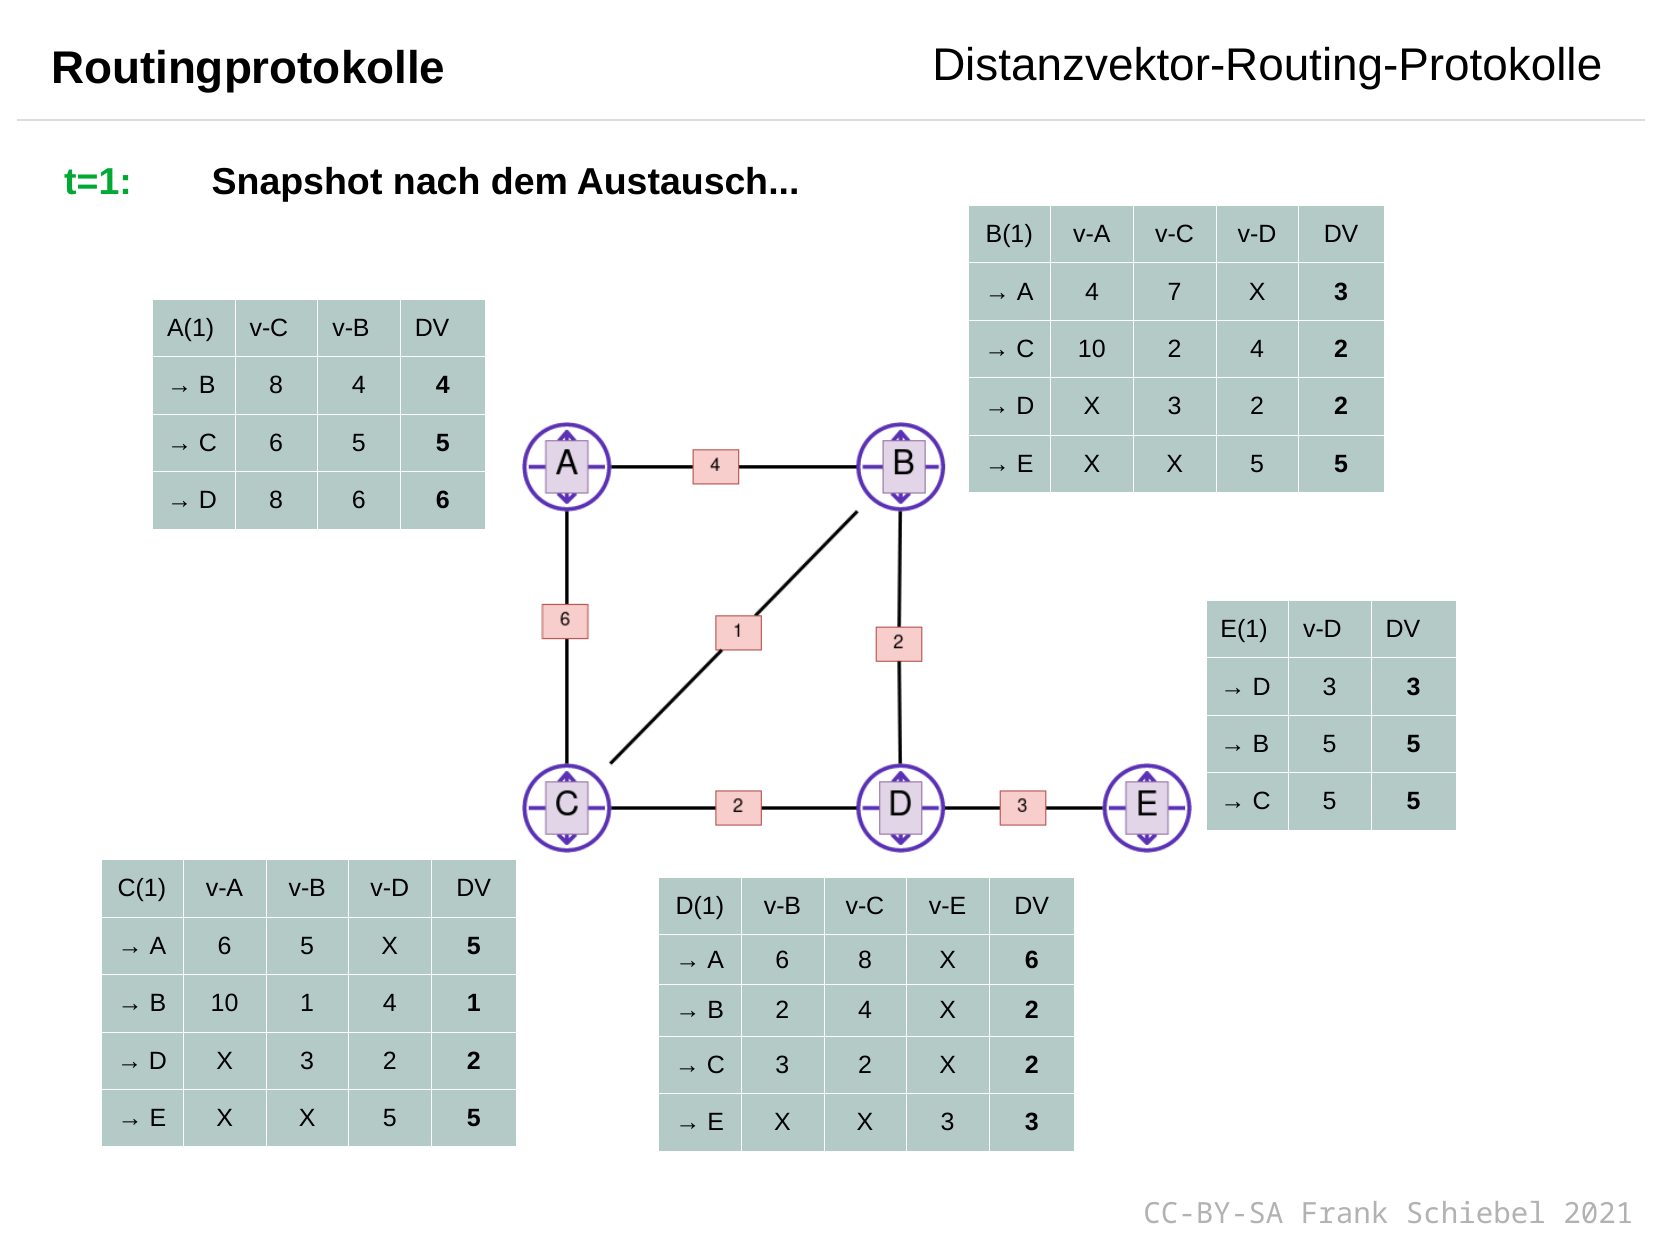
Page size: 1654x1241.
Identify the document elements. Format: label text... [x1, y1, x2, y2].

table_cell 5 [1289, 716, 1371, 772]
table_cell → C [153, 415, 235, 471]
table_cell 3 [990, 1094, 1074, 1151]
table_cell X [742, 1094, 824, 1151]
table_cell X [1217, 263, 1298, 320]
table_cell 5 [1217, 436, 1298, 492]
table_cell 3 [1372, 658, 1456, 715]
table_cell 5 [349, 1090, 431, 1146]
table_cell X [184, 1033, 266, 1089]
table_header v-E [907, 878, 989, 934]
table_cell → D [1207, 658, 1288, 715]
table_cell → A [659, 935, 741, 984]
table_cell 4 [318, 357, 400, 414]
table_cell 5 [1372, 773, 1456, 830]
text_box Routingprotokolle [36, 35, 550, 102]
table_cell 2 [990, 985, 1074, 1036]
table_header v-B [267, 860, 348, 917]
table_header v-C [1134, 206, 1216, 262]
table_header B(1) [969, 206, 1050, 262]
table_cell → B [102, 975, 183, 1032]
table_cell 2 [825, 1037, 906, 1093]
table_cell 4 [825, 985, 906, 1036]
table_cell → A [969, 263, 1050, 320]
table_cell 2 [1217, 378, 1298, 435]
table_cell 6 [184, 918, 266, 974]
text_box Distanzvektor-Routing-Protokolle [904, 31, 1618, 98]
table_header DV [990, 878, 1074, 934]
table_cell → D [102, 1033, 183, 1089]
table_cell 3 [742, 1037, 824, 1093]
table_cell 5 [318, 415, 400, 471]
table_header v-C [825, 878, 906, 934]
table_header DV [432, 860, 516, 917]
table_cell X [1134, 436, 1216, 492]
table_cell X [1051, 378, 1133, 435]
table_header v-D [349, 860, 431, 917]
table_cell 2 [742, 985, 824, 1036]
table_cell 8 [236, 472, 317, 529]
table_cell 2 [990, 1037, 1074, 1093]
table_cell 3 [267, 1033, 348, 1089]
table_cell 4 [401, 357, 485, 414]
table_cell → C [1207, 773, 1288, 830]
table_cell 1 [432, 975, 516, 1032]
table_cell 5 [401, 415, 485, 471]
table_header v-D [1217, 206, 1298, 262]
table_cell 6 [401, 472, 485, 529]
picture [522, 422, 1192, 853]
table_header E(1) [1207, 601, 1288, 657]
table_header DV [401, 300, 485, 356]
table_cell → B [1207, 716, 1288, 772]
table_cell X [907, 1037, 989, 1093]
table_cell 4 [349, 975, 431, 1032]
table_cell → E [969, 436, 1050, 492]
table_header A(1) [153, 300, 235, 356]
table_cell 5 [432, 918, 516, 974]
table_cell 3 [1134, 378, 1216, 435]
table_cell → E [659, 1094, 741, 1151]
table_cell 6 [236, 415, 317, 471]
table_cell → D [969, 378, 1050, 435]
table_header v-B [742, 878, 824, 934]
table_cell → C [659, 1037, 741, 1093]
table_header v-B [318, 300, 400, 356]
table_cell 5 [1289, 773, 1371, 830]
table_header v-C [236, 300, 317, 356]
table_header v-A [184, 860, 266, 917]
table_cell 8 [825, 935, 906, 984]
table_cell X [184, 1090, 266, 1146]
table_cell 7 [1134, 263, 1216, 320]
table_cell 5 [432, 1090, 516, 1146]
table_cell 6 [742, 935, 824, 984]
table_cell → A [102, 918, 183, 974]
table_cell 10 [1051, 321, 1133, 377]
table_header D(1) [659, 878, 741, 934]
table_cell X [349, 918, 431, 974]
table_cell 6 [990, 935, 1074, 984]
table_cell → D [153, 472, 235, 529]
table_header DV [1372, 601, 1456, 657]
table_cell 2 [1299, 378, 1384, 435]
table_cell 6 [318, 472, 400, 529]
table_cell 4 [1217, 321, 1298, 377]
table_cell X [267, 1090, 348, 1146]
table_cell → B [153, 357, 235, 414]
table_cell 3 [1299, 263, 1384, 320]
table_cell → E [102, 1090, 183, 1146]
table_cell X [907, 985, 989, 1036]
table_cell X [1051, 436, 1133, 492]
table_cell 3 [907, 1094, 989, 1151]
table_header C(1) [102, 860, 183, 917]
table_cell X [825, 1094, 906, 1151]
table_cell 5 [267, 918, 348, 974]
table_cell 3 [1289, 658, 1371, 715]
table_cell 2 [1299, 321, 1384, 377]
table_cell 5 [1372, 716, 1456, 772]
table_cell 2 [1134, 321, 1216, 377]
table_header v-D [1289, 601, 1371, 657]
text_box t=1: Snapshot nach dem Austausch... [49, 153, 1554, 259]
table_header v-A [1051, 206, 1133, 262]
table_cell → B [659, 985, 741, 1036]
table_cell 1 [267, 975, 348, 1032]
table_cell X [907, 935, 989, 984]
table_cell 2 [349, 1033, 431, 1089]
table_cell 8 [236, 357, 317, 414]
table_cell → C [969, 321, 1050, 377]
table_cell 10 [184, 975, 266, 1032]
table_cell 2 [432, 1033, 516, 1089]
table_cell 4 [1051, 263, 1133, 320]
table_header DV [1299, 206, 1384, 262]
table_cell 5 [1299, 436, 1384, 492]
